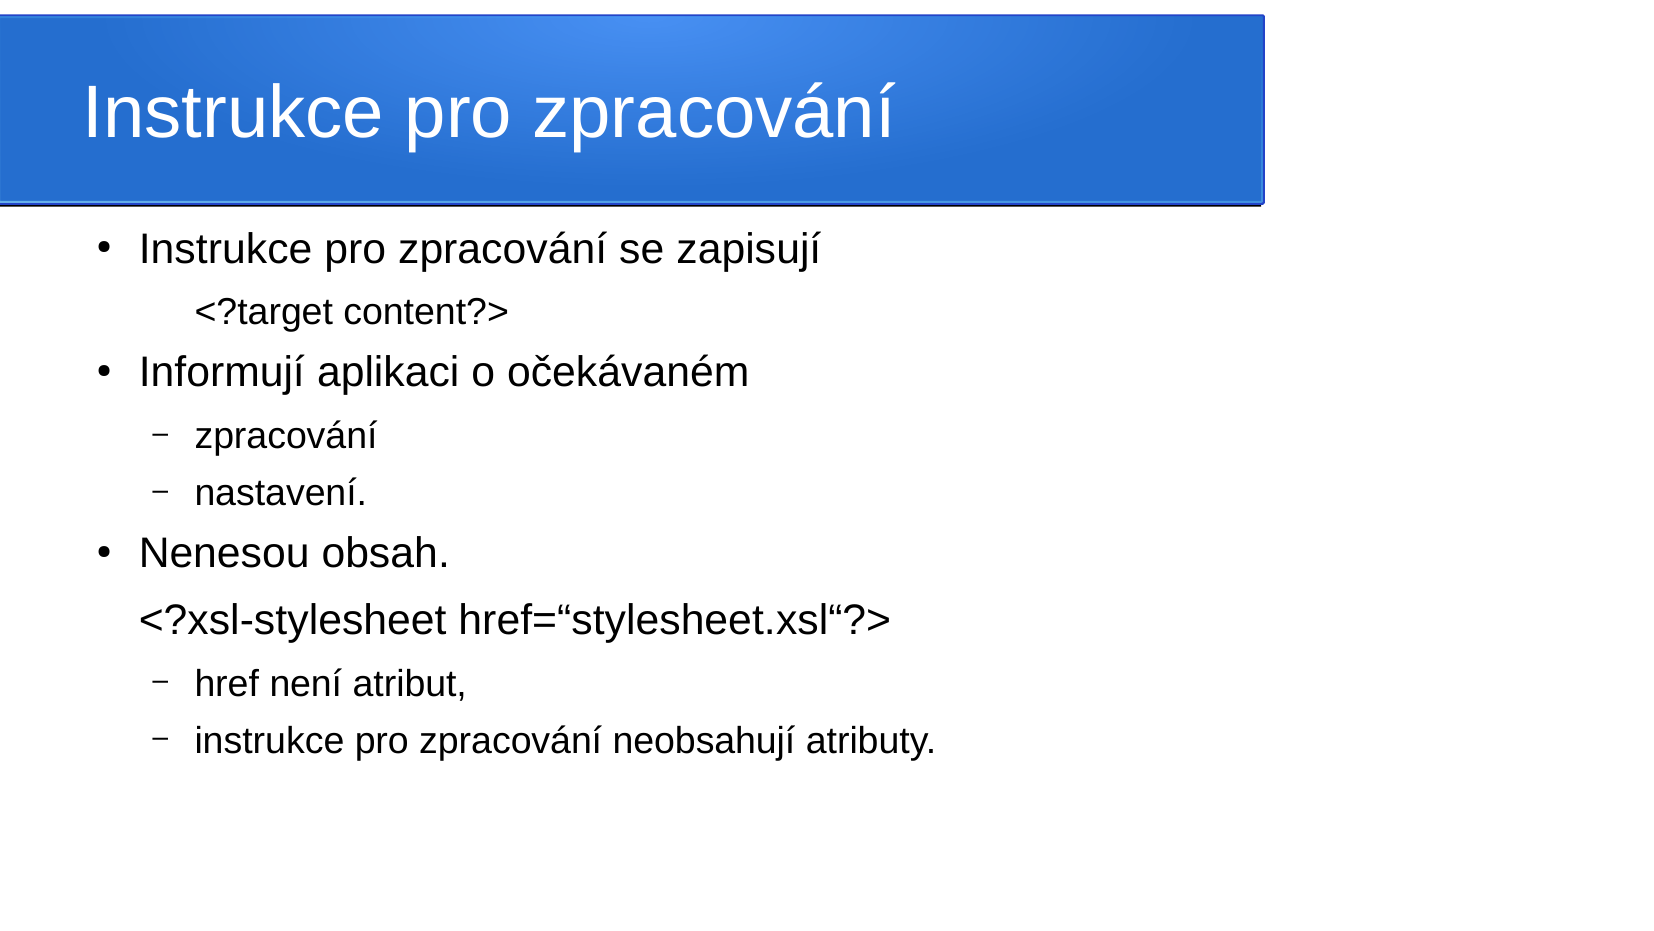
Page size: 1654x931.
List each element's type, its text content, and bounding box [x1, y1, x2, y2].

list Instrukce pro zpracování se zapisují <?target content?> Informují aplikaci o očekávaném zpracování nastavení. Nenesou obsah. <?xsl-stylesheet href=“stylesheet.xsl“?> href není atribut, instrukce pro zpracování neobsahují atributy. [82, 224, 1571, 764]
title Instrukce pro zpracování [82, 35, 1235, 189]
